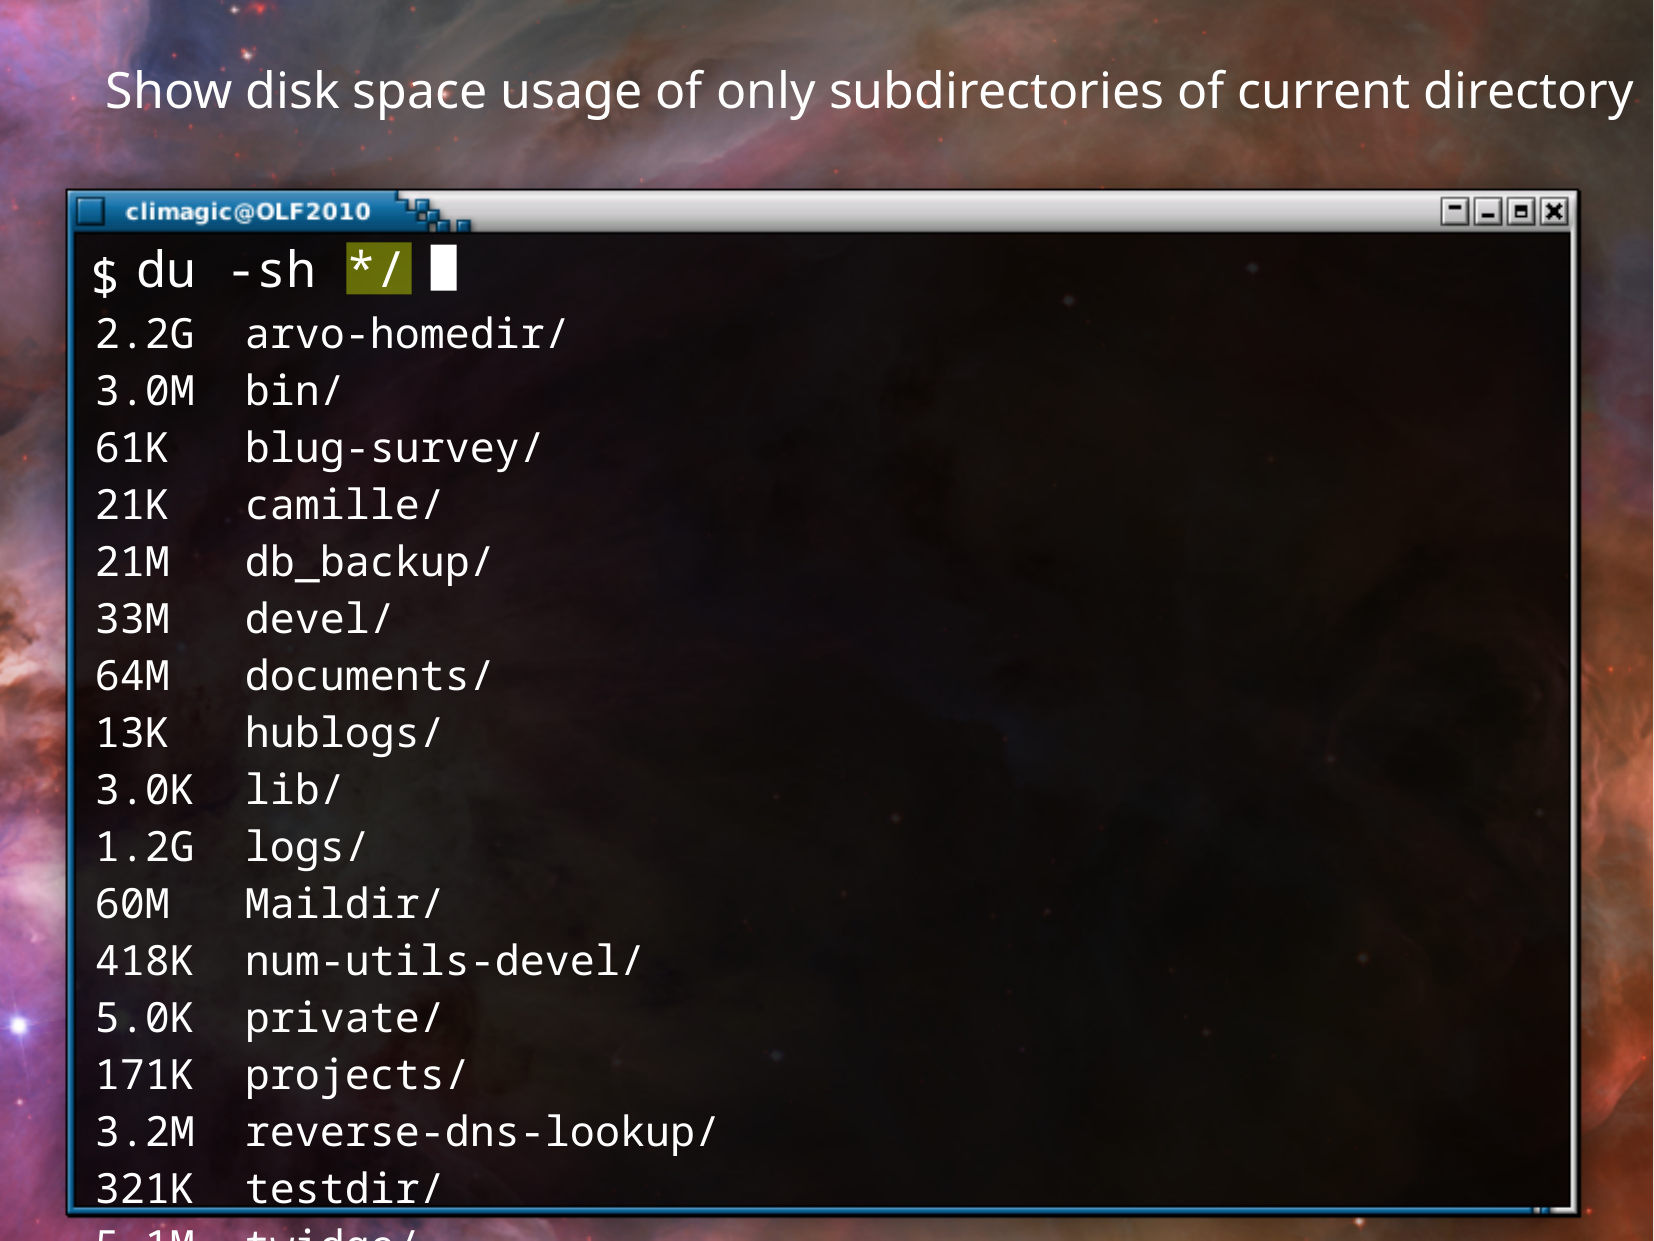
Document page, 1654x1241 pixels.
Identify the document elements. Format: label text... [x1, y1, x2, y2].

text_box Show disk space usage of only subdirectories of current directory [90, 48, 1563, 128]
text_box 2.2G arvo-homedir/ 3.0M bin/ 61K blug-survey/ 21K camille/ 21M db_backup/ 33M devel/ 64M documents/ 13K hublogs/ 3.0K lib/ 1.2G logs/ 60M Maildir/ 418K num-utils-devel/ 5.0K private/ 171K projects/ 3.2M reverse-dns-lookup/ 321K testdir/ 5.1M twidge/ [snip] [80, 296, 1562, 1186]
picture [0, 0, 1654, 1241]
text_box [430, 244, 457, 291]
text_box $ [76, 234, 136, 308]
subtitle du -sh */ [136, 234, 590, 296]
